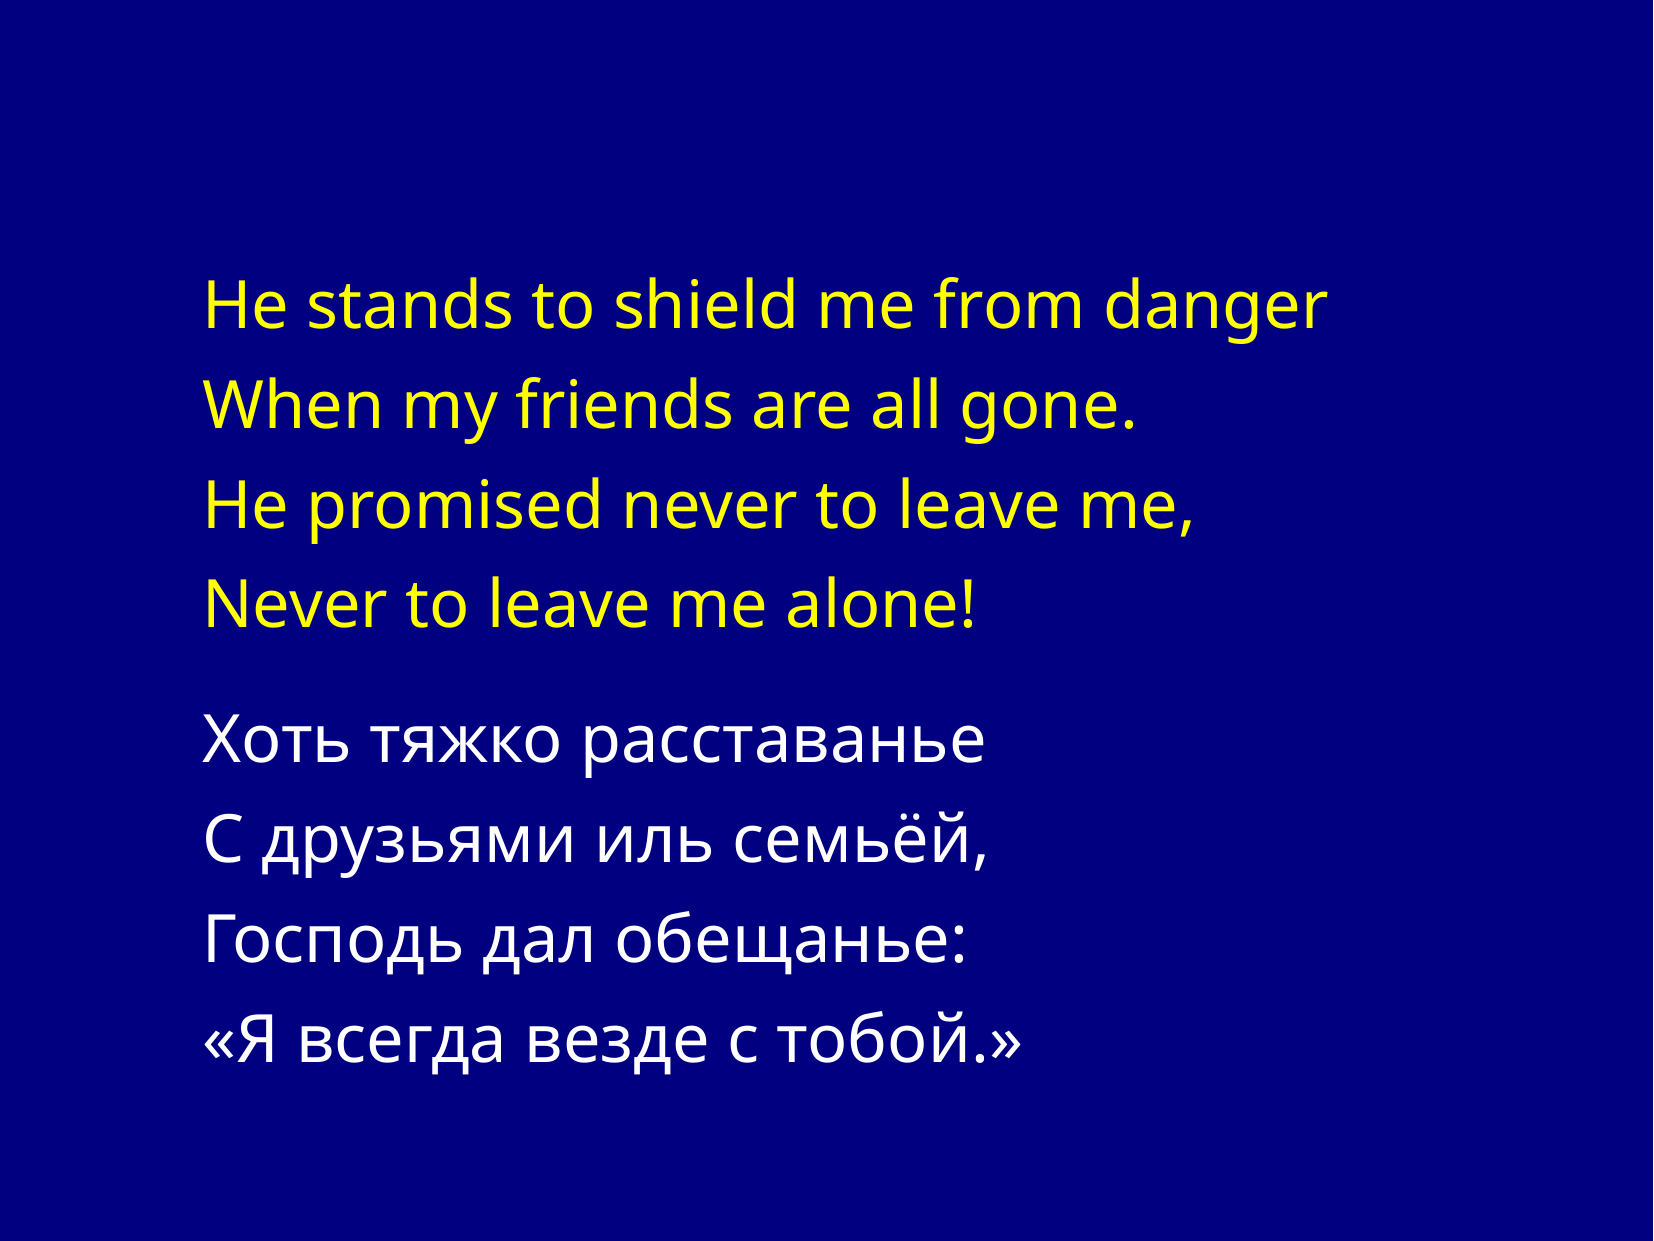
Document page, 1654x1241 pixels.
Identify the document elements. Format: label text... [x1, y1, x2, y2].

text_box Хоть тяжко расставанье С друзьями иль семьёй, Господь дал обещанье: «Я всегда везде с тобой.» [75, 675, 1576, 1163]
text_box He stands to shield me from danger When my friends are all gone. He promised never to leave me, Never to leave me alone! [75, 150, 1576, 638]
